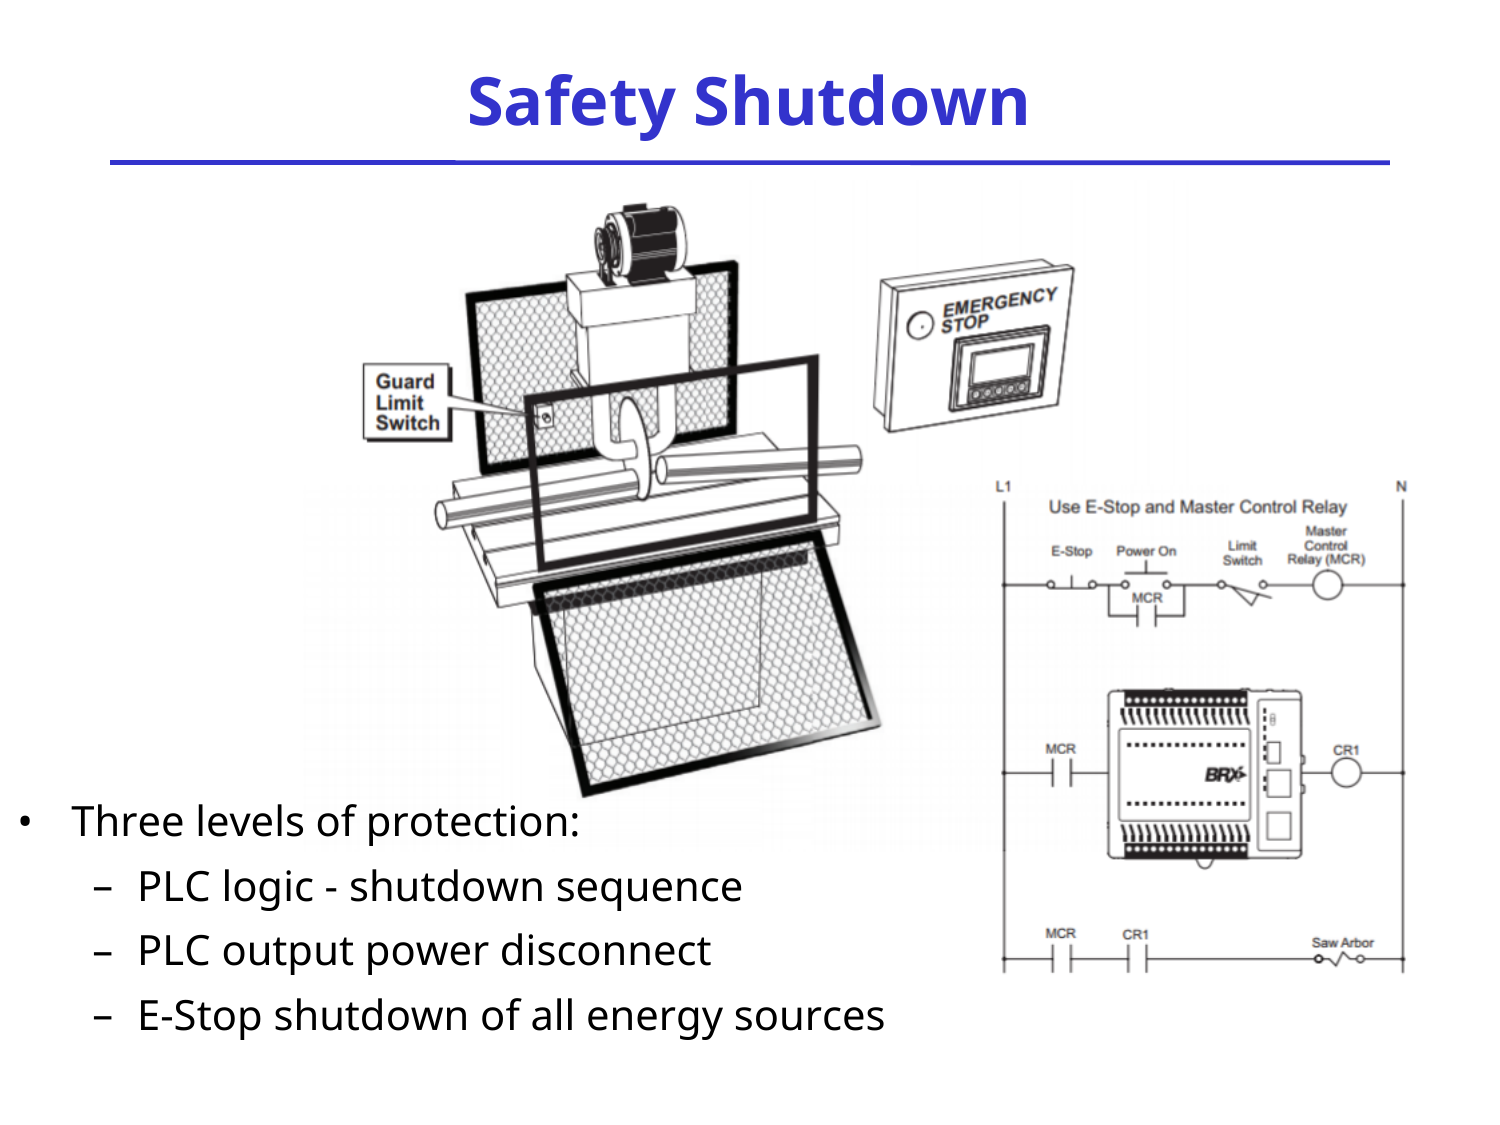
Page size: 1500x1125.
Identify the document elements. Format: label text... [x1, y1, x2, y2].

text_box Three levels of protection: PLC logic - shutdown sequence PLC output power disconnect E-Stop shutdown of all energy sources [2, 787, 916, 1125]
picture [303, 180, 1426, 1005]
title Safety Shutdown [112, 11, 1387, 187]
